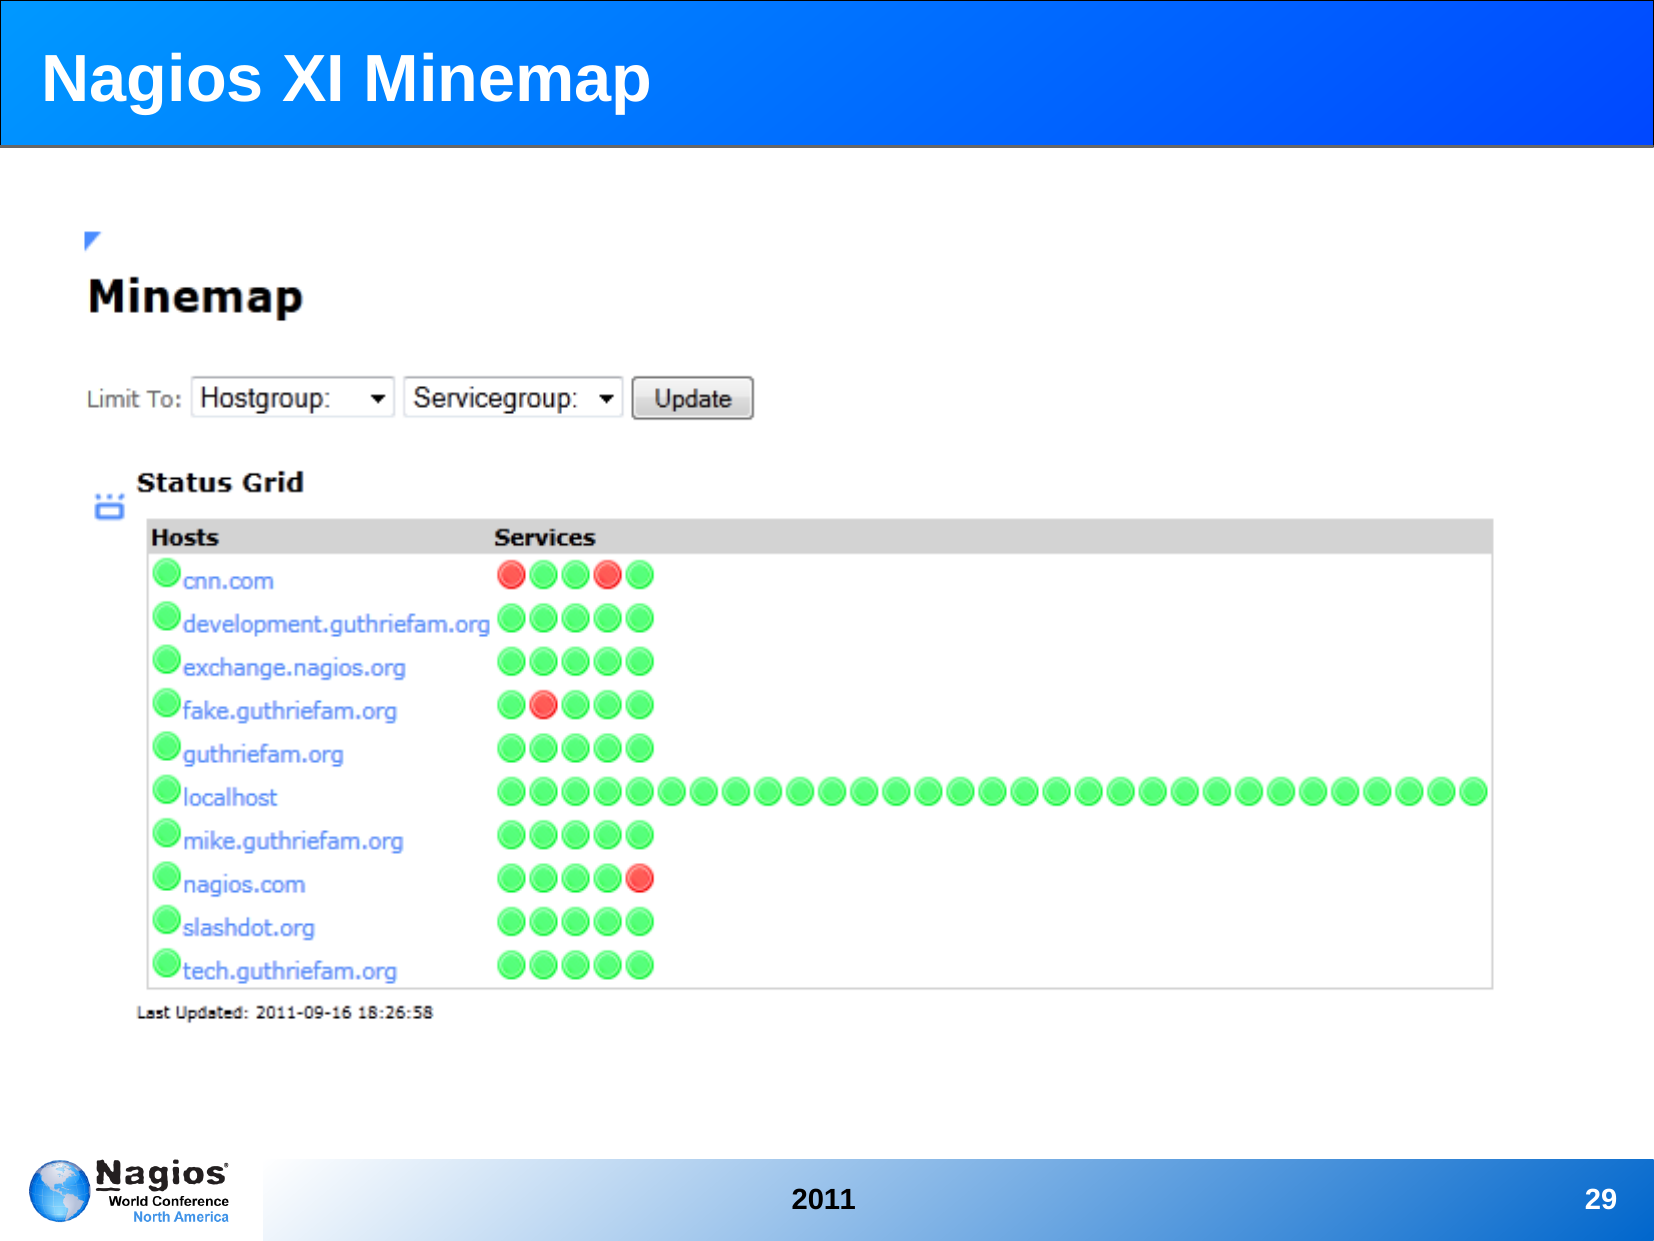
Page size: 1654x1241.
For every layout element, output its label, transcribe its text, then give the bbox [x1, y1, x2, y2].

picture [75, 224, 1538, 1051]
title Nagios XI Minemap [41, 29, 1576, 127]
picture [29, 1159, 229, 1235]
